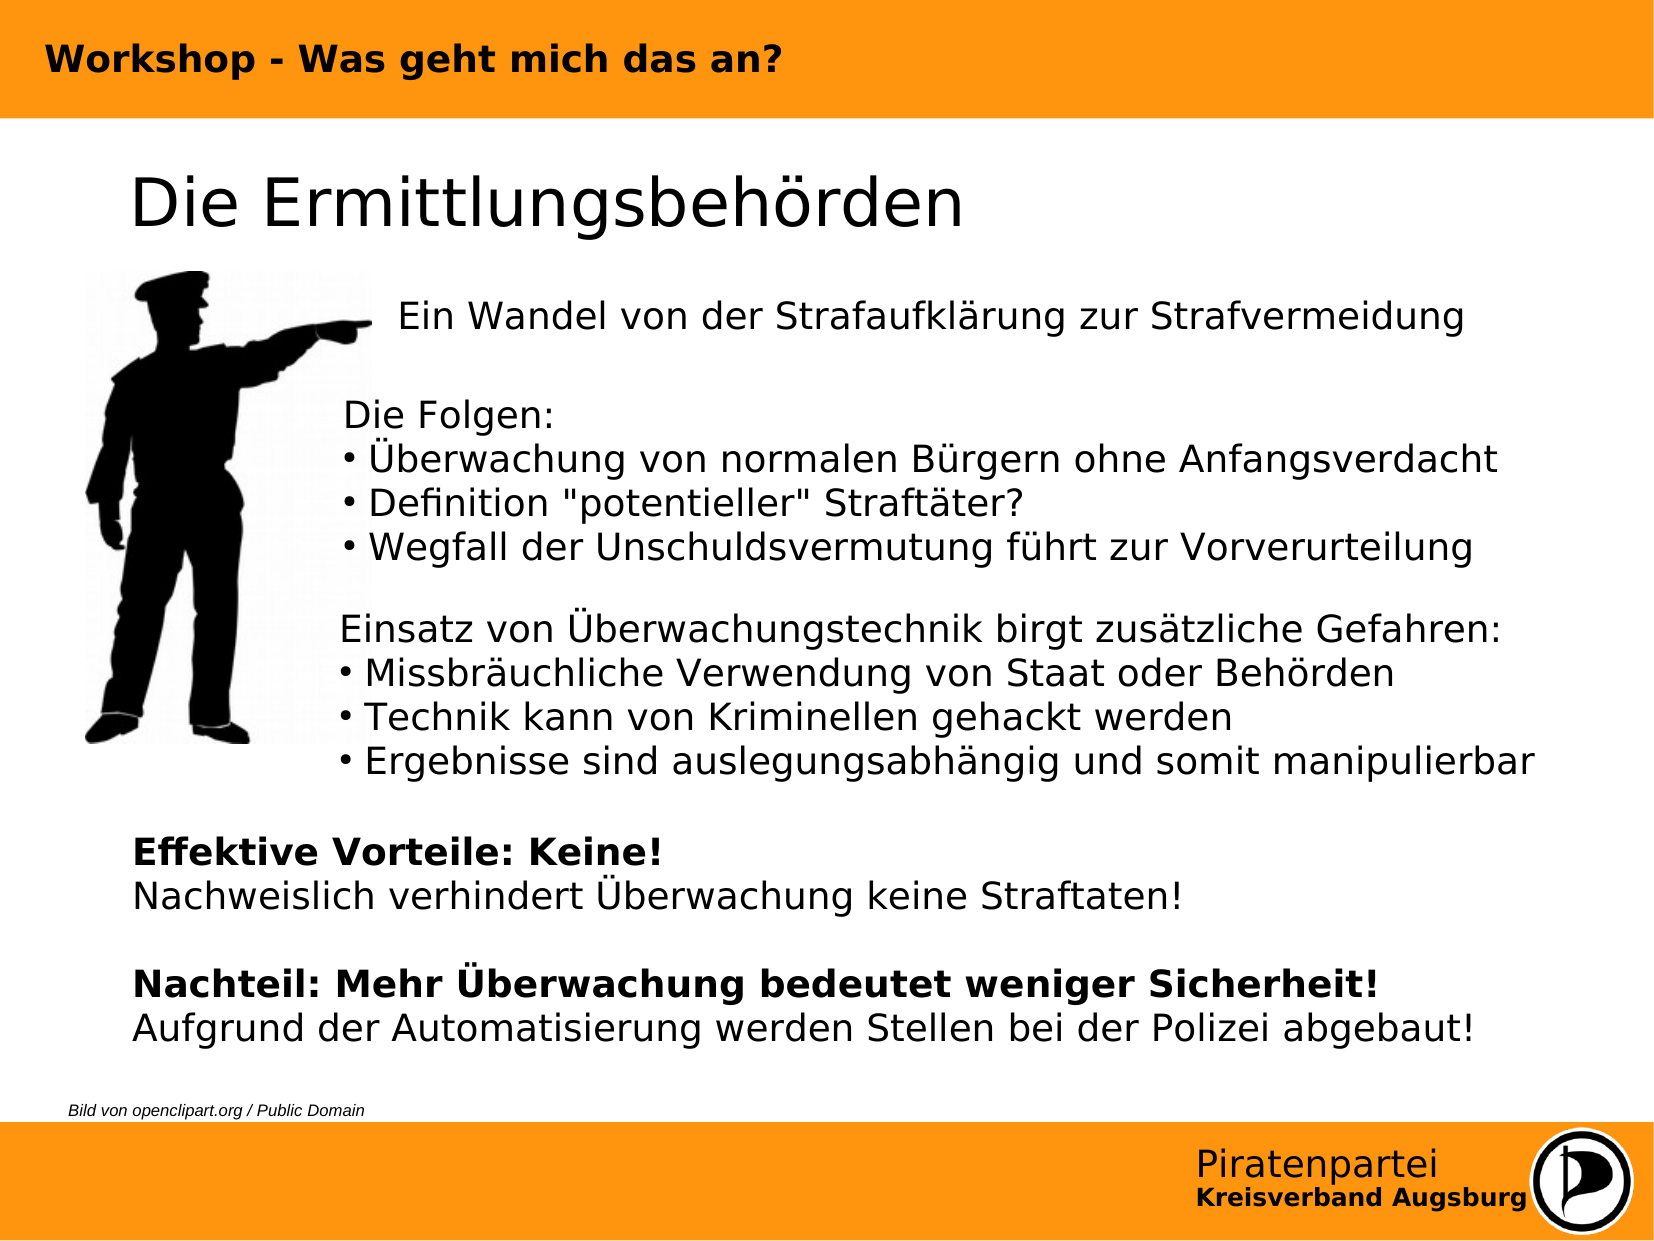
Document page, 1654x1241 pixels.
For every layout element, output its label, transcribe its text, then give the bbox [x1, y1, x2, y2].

text_box Bild von openclipart.org / Public Domain [53, 1092, 395, 1127]
text_box Die Folgen: Überwachung von normalen Bürgern ohne Anfangsverdacht Definition "potentieller" Straftäter? Wegfall der Unschuldsvermutung führt zur Vorverurteilung [328, 385, 1566, 586]
text_box Einsatz von Überwachungstechnik birgt zusätzliche Gefahren: Missbräuchliche Verwendung von Staat oder Behörden Technik kann von Kriminellen gehackt werden Ergebnisse sind auslegungsabhängig und somit manipulierbar [324, 599, 1563, 800]
picture [85, 271, 372, 744]
picture [1529, 1127, 1634, 1235]
text_box Ein Wandel von der Strafaufklärung zur Strafvermeidung [382, 286, 1524, 361]
text_box Workshop - Was geht mich das an? [29, 29, 1329, 88]
text_box Die Ermittlungsbehörden [115, 155, 1560, 248]
text_box Effektive Vorteile: Keine! Nachweislich verhindert Überwachung keine Straftaten! Nachteil: Mehr Überwachung bedeutet weniger Sicherheit! Aufgrund der Automatisierung werden Stellen bei der Polizei abgebaut! [117, 822, 1524, 1071]
